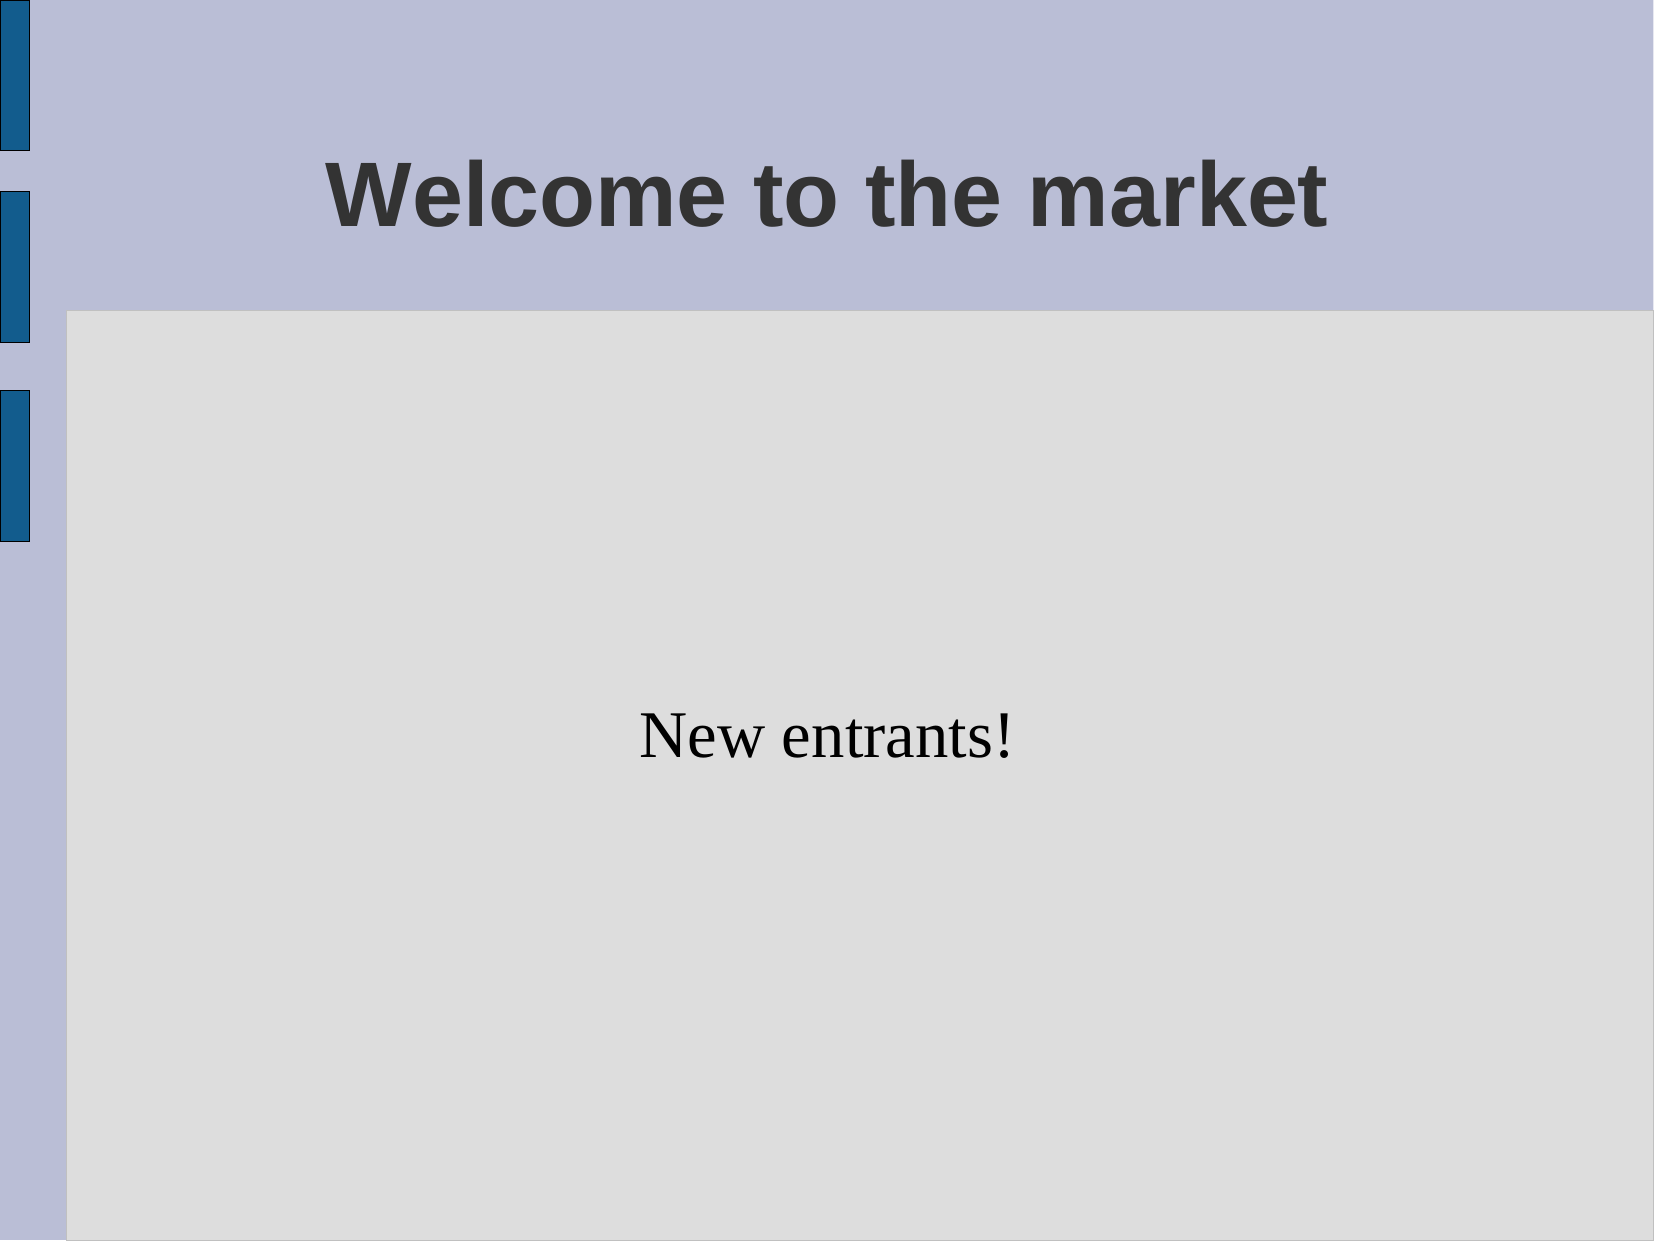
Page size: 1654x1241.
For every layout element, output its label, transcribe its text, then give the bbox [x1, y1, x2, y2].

subtitle New entrants! [121, 344, 1534, 1127]
title Welcome to the market [121, 91, 1534, 299]
